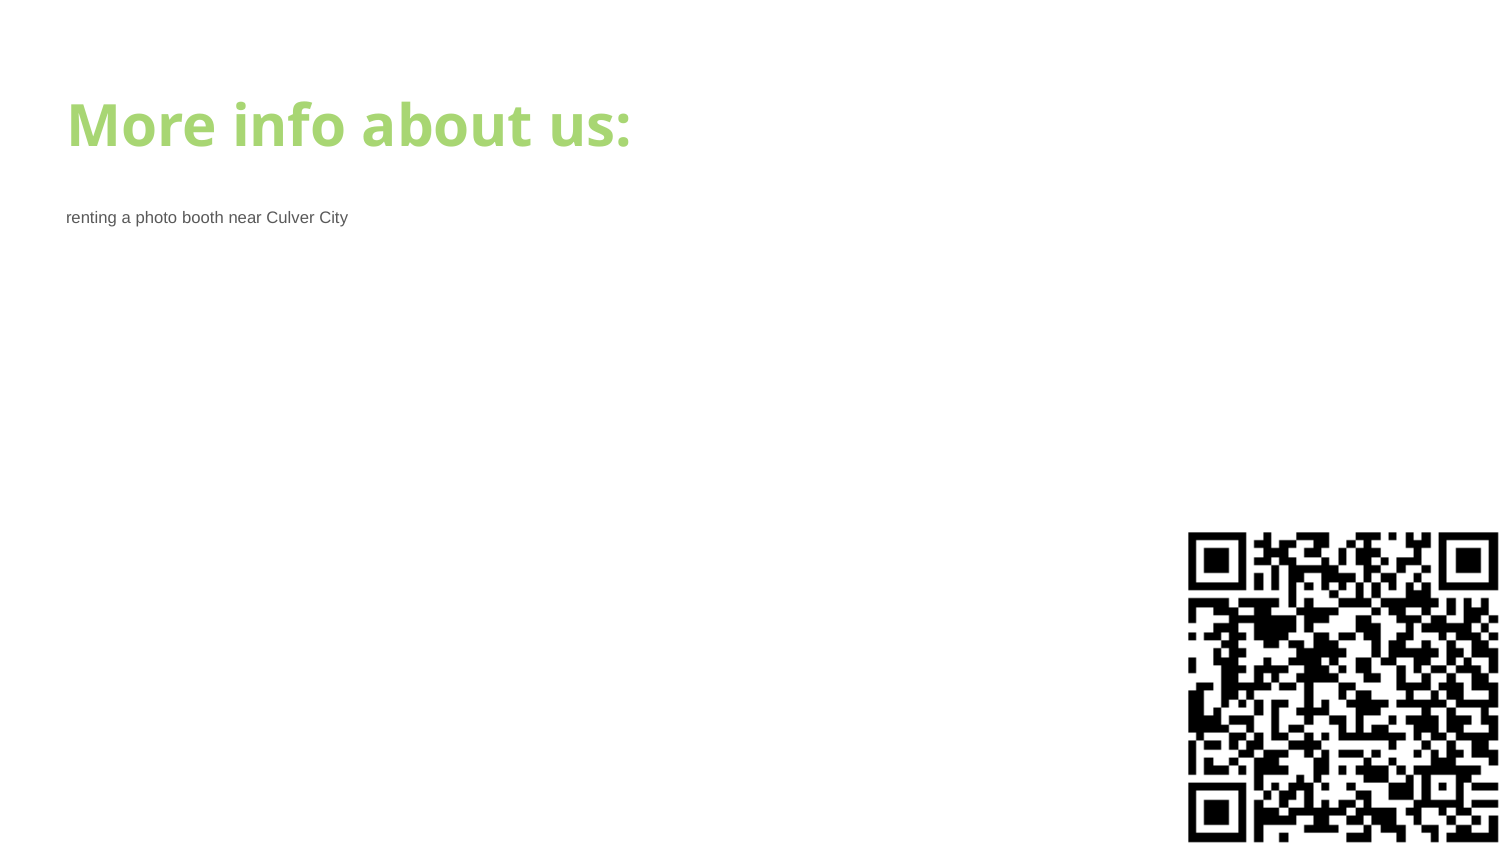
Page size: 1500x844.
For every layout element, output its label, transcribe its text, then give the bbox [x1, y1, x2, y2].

title More info about us: [51, 72, 1449, 167]
picture [1187, 531, 1500, 844]
list renting a photo booth near Culver City [51, 189, 1449, 750]
